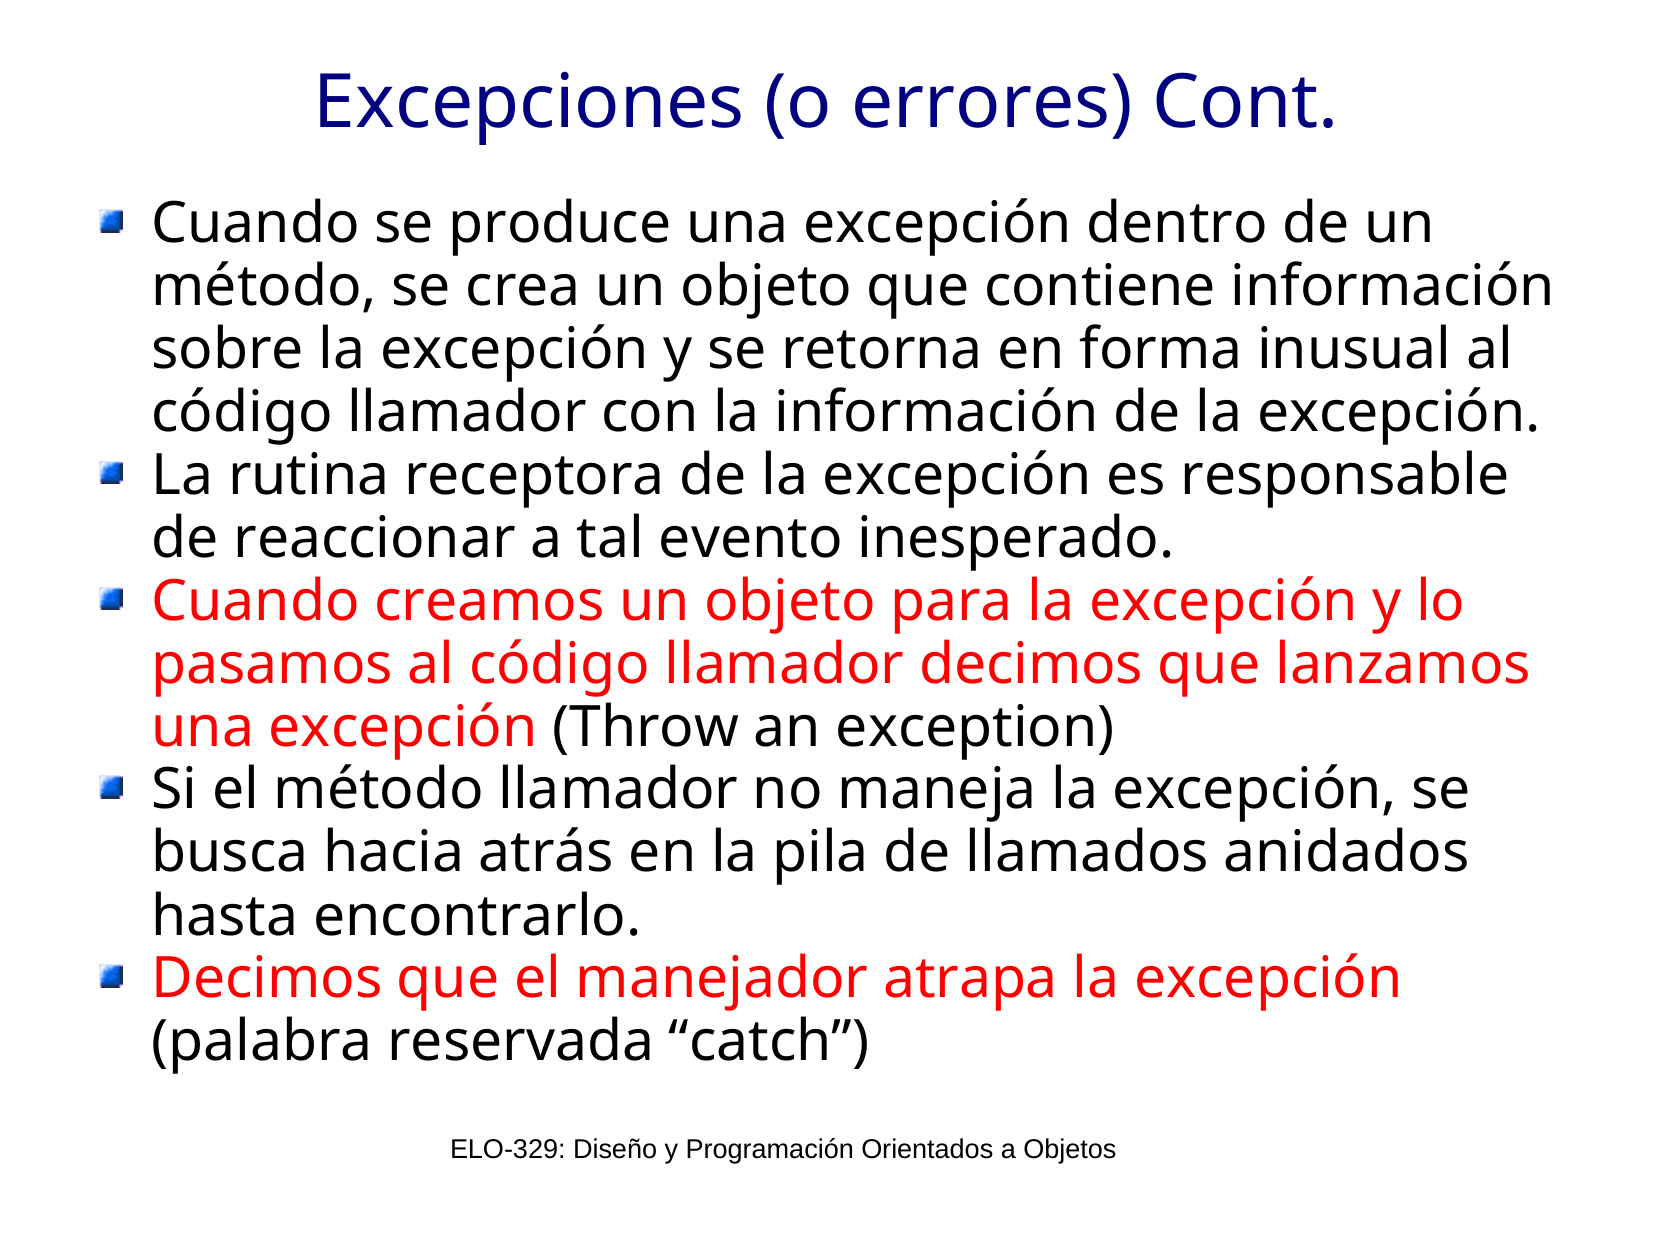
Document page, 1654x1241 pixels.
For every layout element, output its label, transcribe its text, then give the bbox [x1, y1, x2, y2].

list Cuando se produce una excepción dentro de un método, se crea un objeto que contiene información sobre la excepción y se retorna en forma inusual al código llamador con la información de la excepción. La rutina receptora de la excepción es responsable de reaccionar a tal evento inesperado. Cuando creamos un objeto para la excepción y lo pasamos al código llamador decimos que lanzamos una excepción (Throw an exception)‏ Si el método llamador no maneja la excepción, se busca hacia atrás en la pila de llamados anidados hasta encontrarlo. Decimos que el manejador atrapa la excepción (palabra reservada “catch”)‏ [82, 187, 1571, 1133]
title Excepciones (o errores) Cont. [82, 49, 1571, 151]
